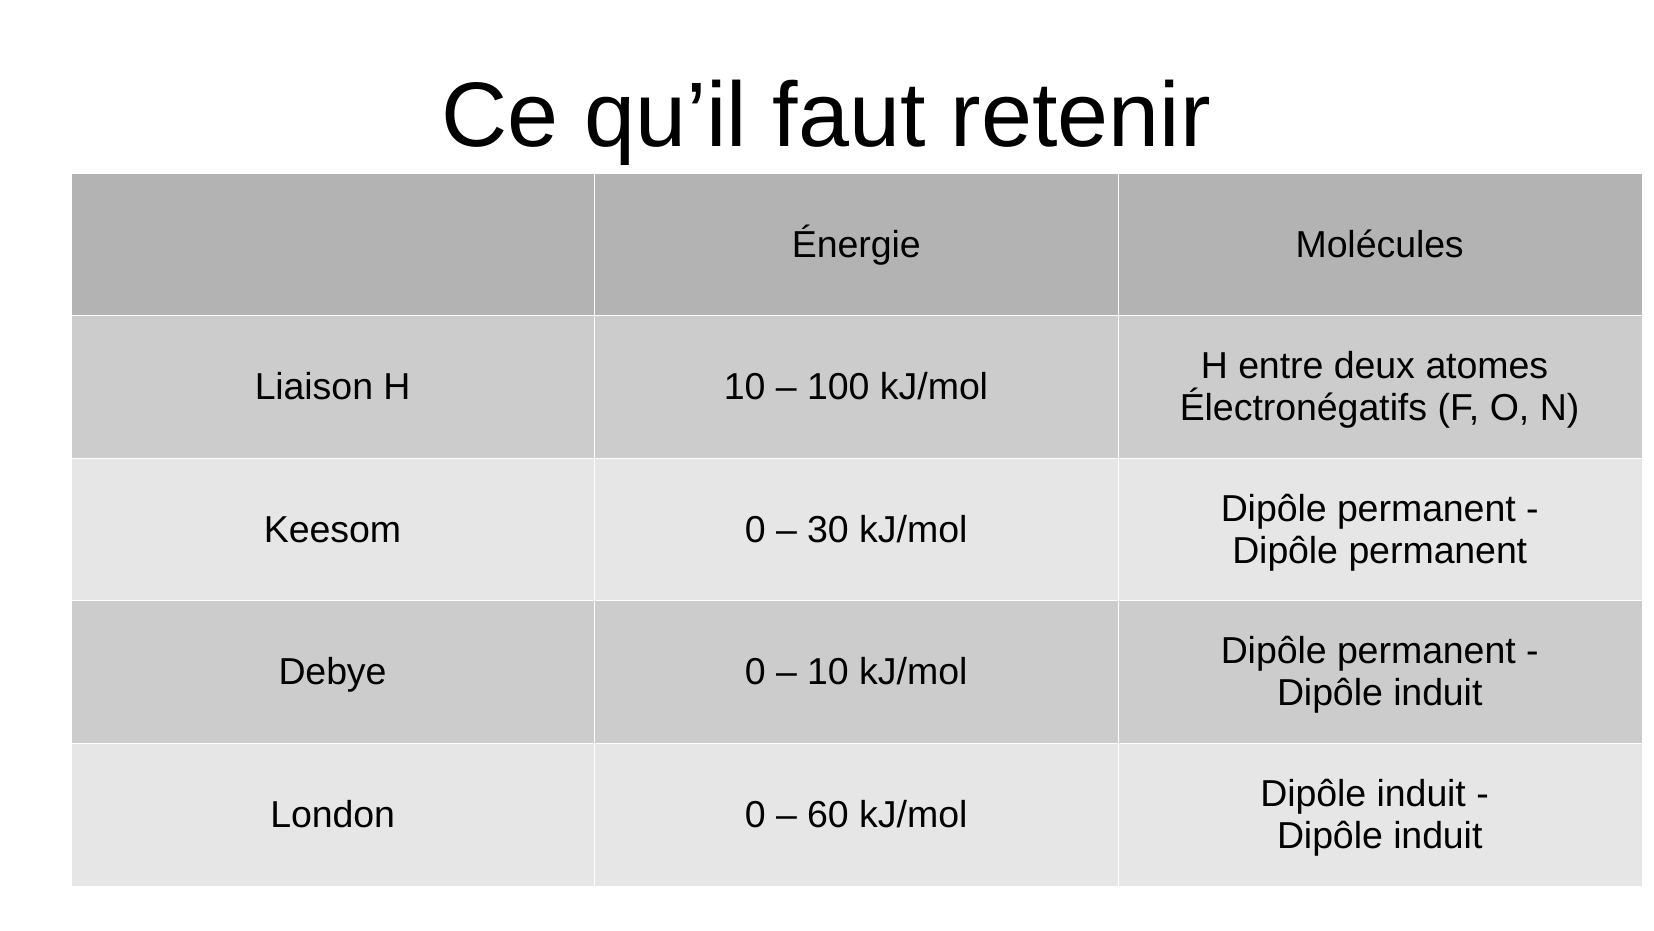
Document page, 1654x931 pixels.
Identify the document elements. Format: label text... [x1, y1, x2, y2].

table_header Molécules [1119, 174, 1642, 315]
table_cell Debye [72, 601, 594, 743]
table_header [72, 174, 594, 315]
table_cell London [72, 744, 594, 886]
table_cell Dipôle permanent - Dipôle induit [1119, 601, 1642, 743]
table_cell Dipôle induit - Dipôle induit [1119, 744, 1642, 886]
table_cell 0 – 10 kJ/mol [595, 601, 1118, 743]
table_header Énergie [595, 174, 1118, 315]
table_cell Keesom [72, 459, 594, 600]
table_cell H entre deux atomes Électronégatifs (F, O, N) [1119, 316, 1642, 458]
table_cell Liaison H [72, 316, 594, 458]
table_cell 10 – 100 kJ/mol [595, 316, 1118, 458]
table_cell Dipôle permanent - Dipôle permanent [1119, 459, 1642, 600]
title Ce qu’il faut retenir [82, 37, 1571, 173]
table_cell 0 – 60 kJ/mol [595, 744, 1118, 886]
table_cell 0 – 30 kJ/mol [595, 459, 1118, 600]
